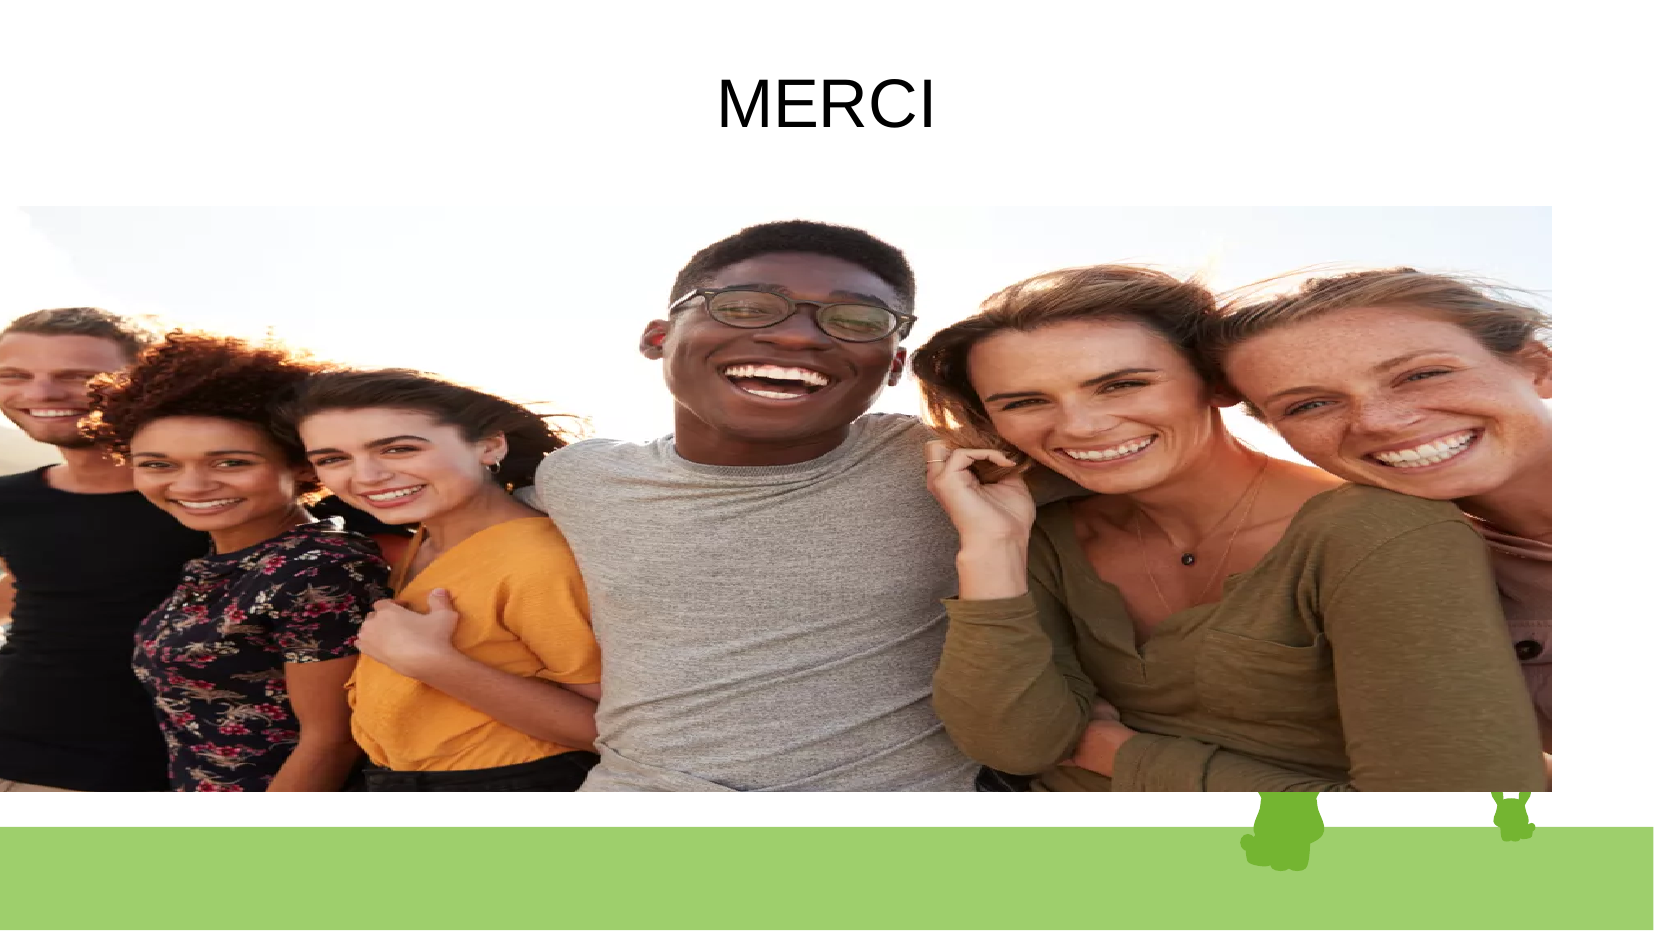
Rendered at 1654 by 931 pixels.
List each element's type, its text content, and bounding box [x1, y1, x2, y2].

picture [0, 206, 1552, 792]
title MERCI [88, 29, 1565, 178]
